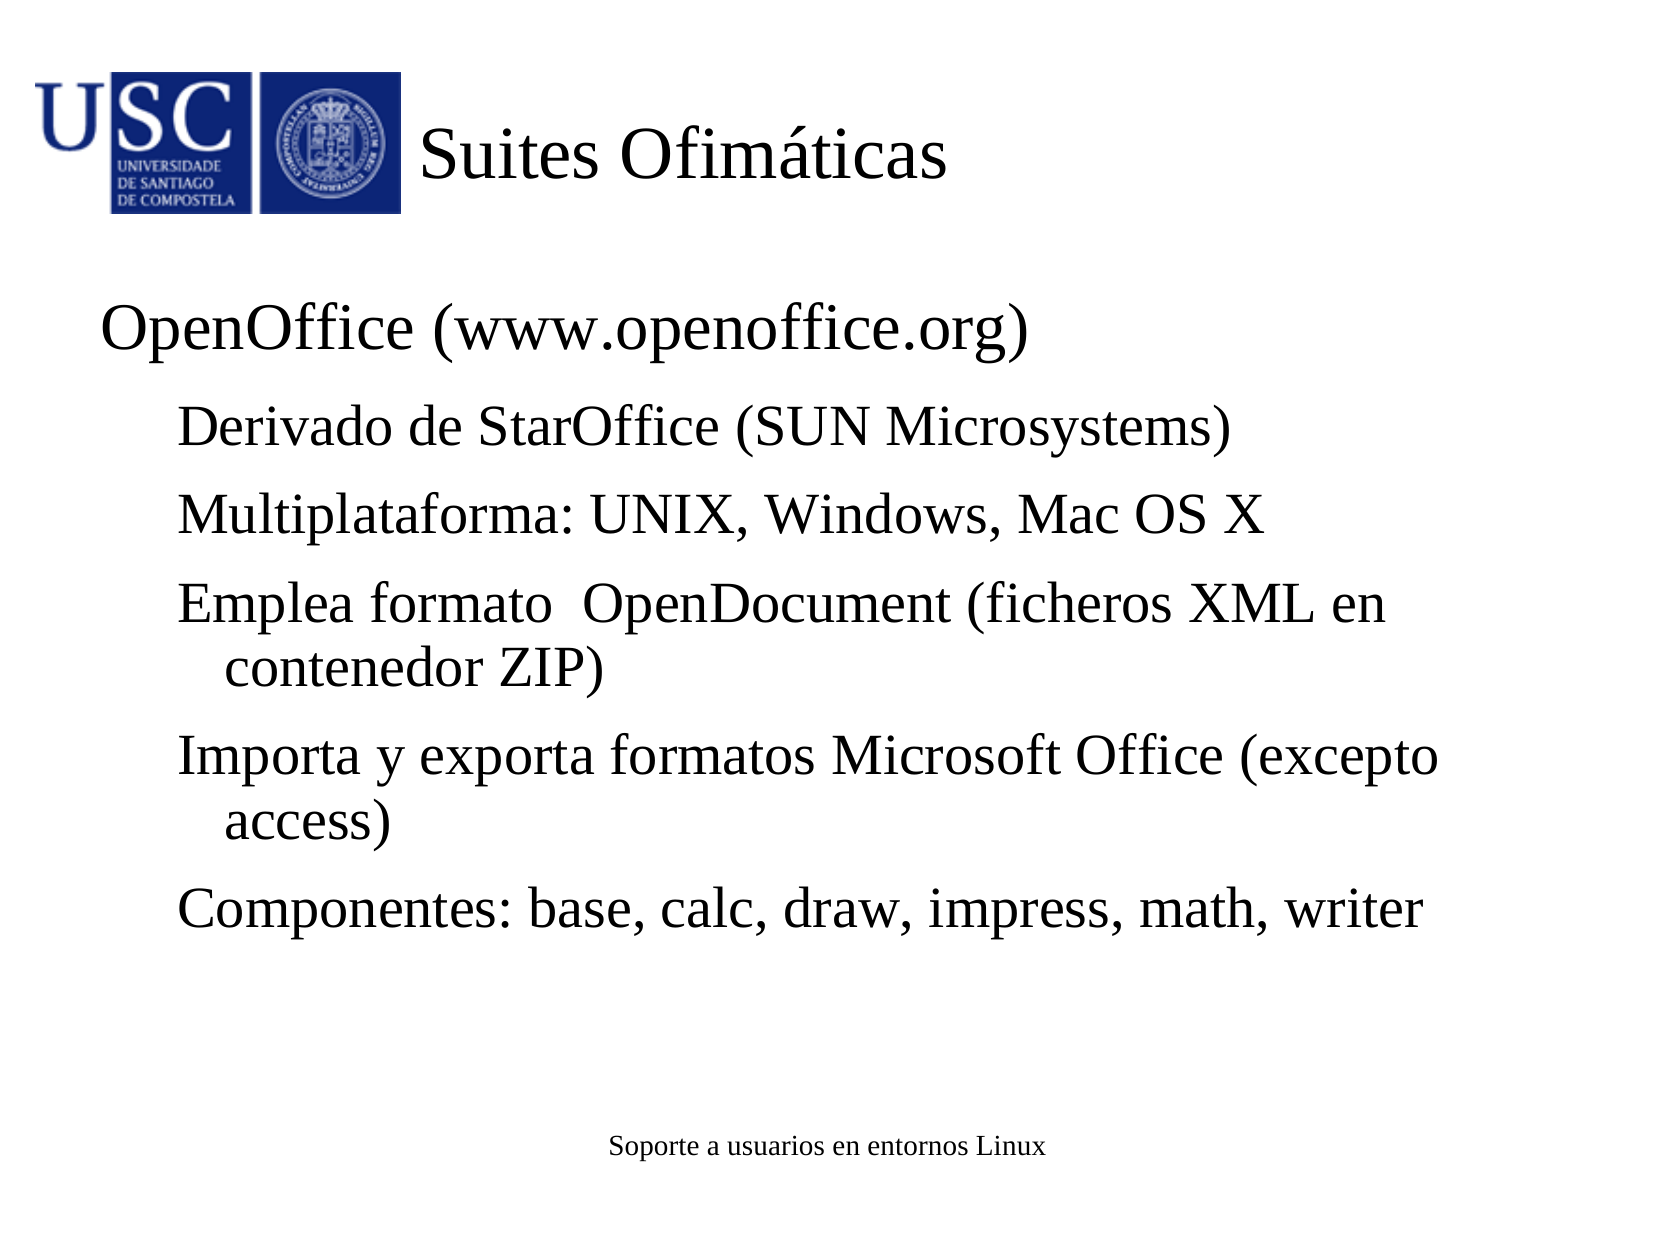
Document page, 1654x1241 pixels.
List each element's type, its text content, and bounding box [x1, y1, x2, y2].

title Suites Ofimáticas [418, 49, 1571, 257]
picture [35, 72, 401, 214]
list OpenOffice (www.openoffice.org) Derivado de StarOffice (SUN Microsystems) Multiplataforma: UNIX, Windows, Mac OS X Emplea formato OpenDocument (ficheros XML en contenedor ZIP) Importa y exporta formatos Microsoft Office (excepto access) Componentes: base, calc, draw, impress, math, writer [82, 290, 1571, 1109]
